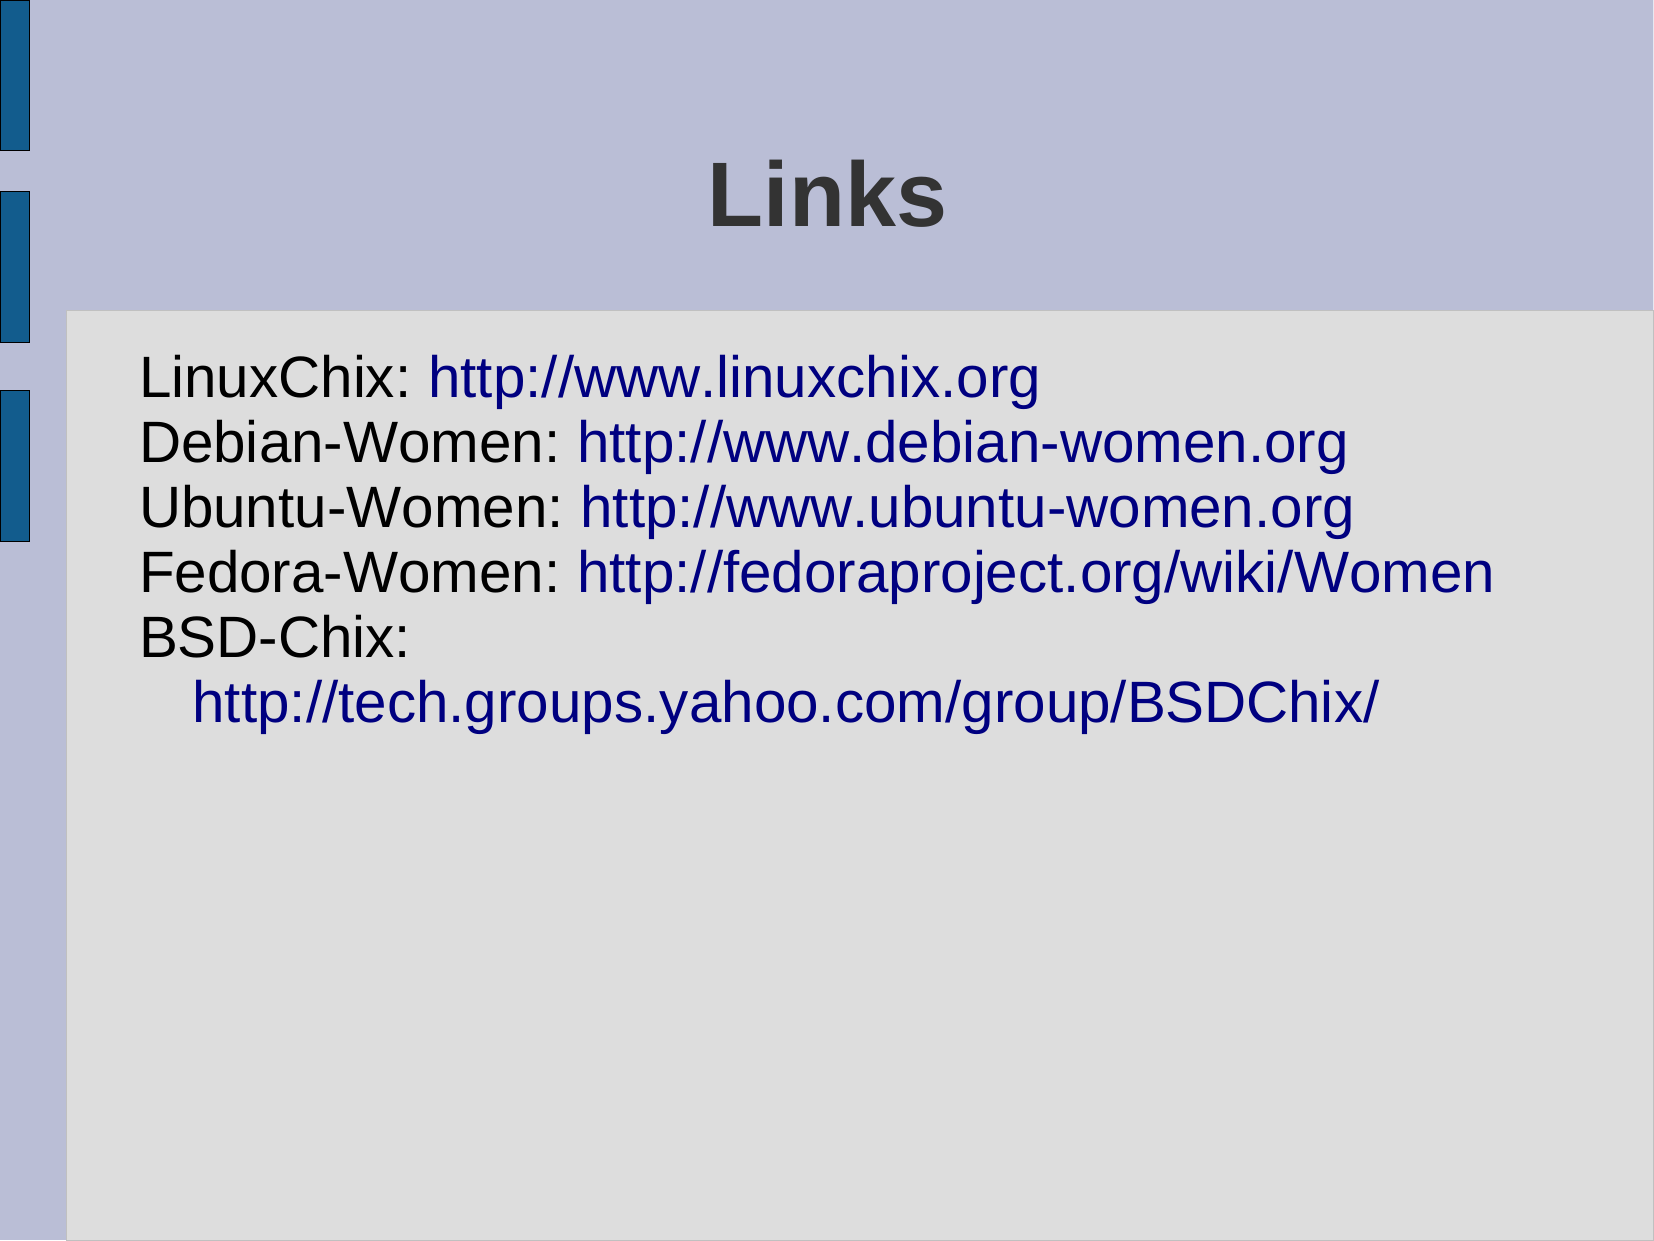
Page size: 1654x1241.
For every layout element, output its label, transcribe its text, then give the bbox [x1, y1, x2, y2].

list LinuxChix: http://www.linuxchix.org Debian-Women: http://www.debian-women.org Ubuntu-Women: http://www.ubuntu-women.org Fedora-Women: http://fedoraproject.org/wiki/Women BSD-Chix: http://tech.groups.yahoo.com/group/BSDChix/ [121, 344, 1534, 1112]
title Links [121, 98, 1534, 291]
